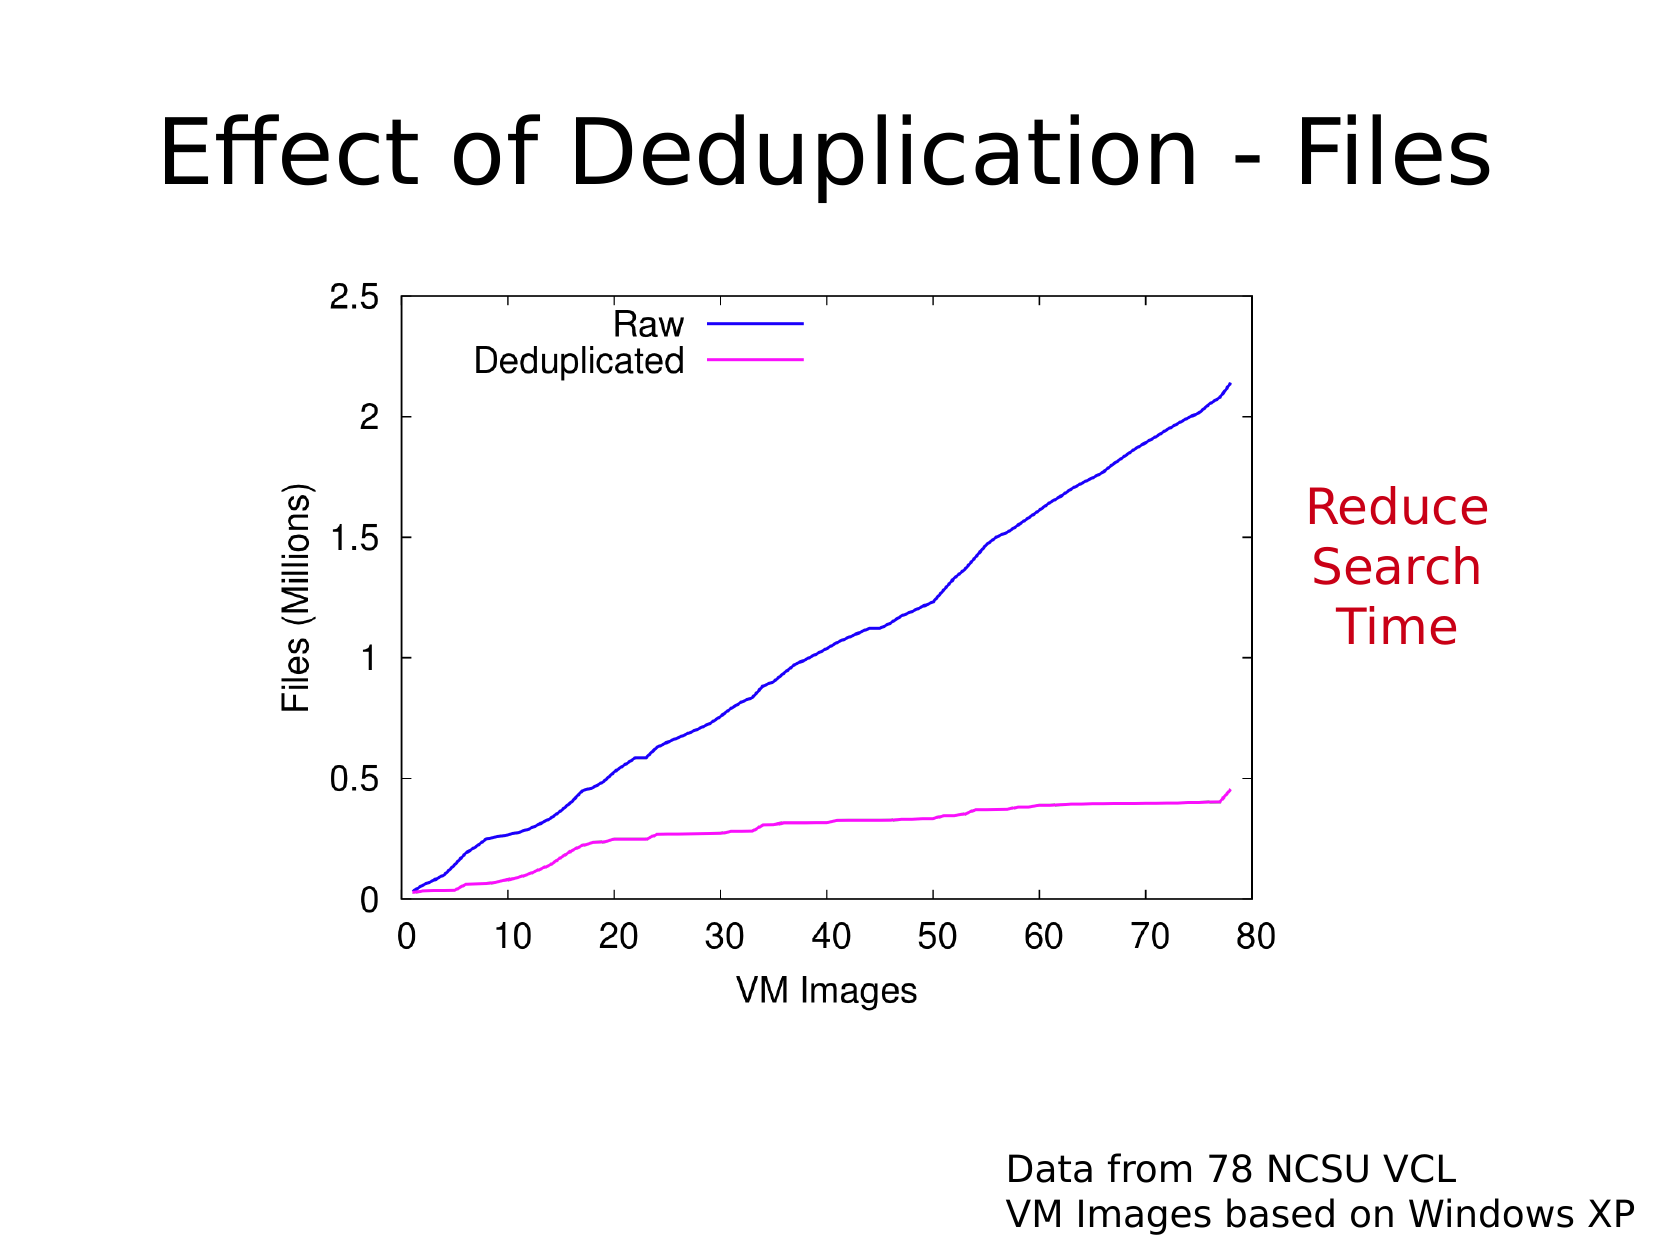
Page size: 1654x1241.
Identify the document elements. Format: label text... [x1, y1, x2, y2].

title Effect of Deduplication - Files [82, 49, 1571, 257]
text_box Data from 78 NCSU VCL VM Images based on Windows XP [990, 1136, 1651, 1241]
text_box Reduce Search Time [1290, 466, 1506, 663]
text_box [123, 257, 1399, 1015]
